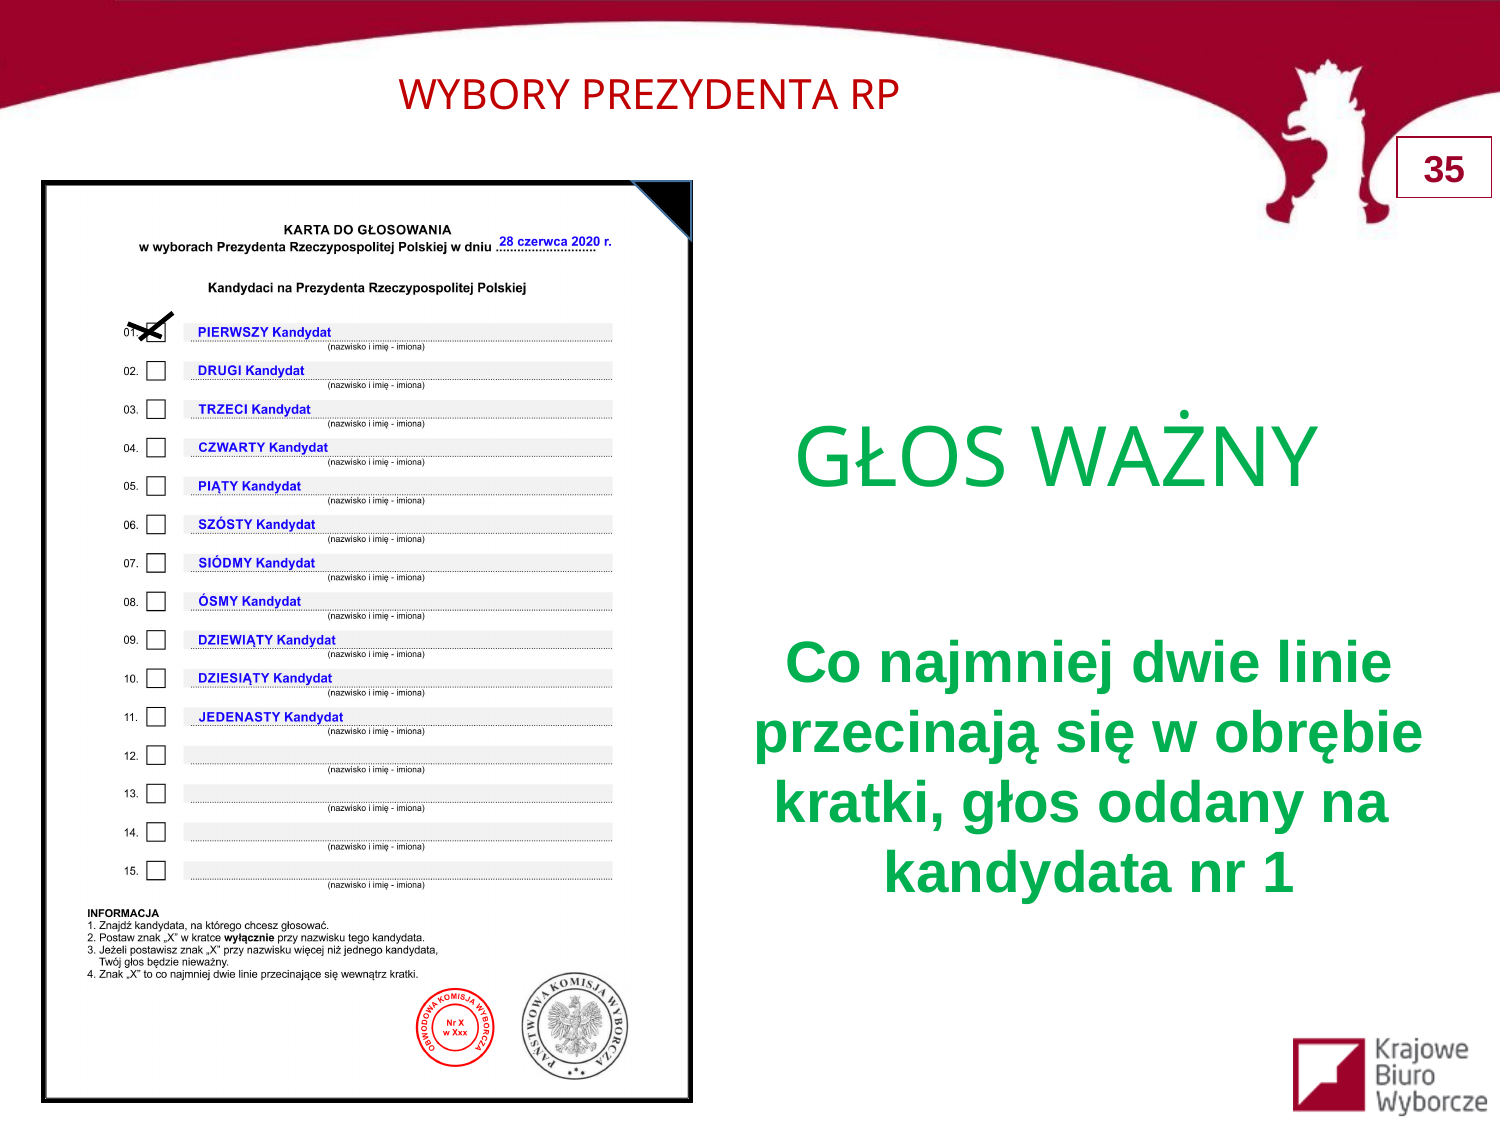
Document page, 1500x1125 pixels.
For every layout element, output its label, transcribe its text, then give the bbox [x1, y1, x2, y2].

text_box WYBORY PREZYDENTA RP [147, 59, 1152, 126]
picture [0, 0, 1500, 262]
picture [45, 184, 689, 1099]
picture [1293, 1035, 1489, 1118]
text_box GŁOS WAŻNY [755, 395, 1358, 512]
text_box Co najmniej dwie linie przecinają się w obrębie kratki, głos oddany na kandydata nr 1 [696, 616, 1483, 913]
text_box [631, 181, 692, 241]
